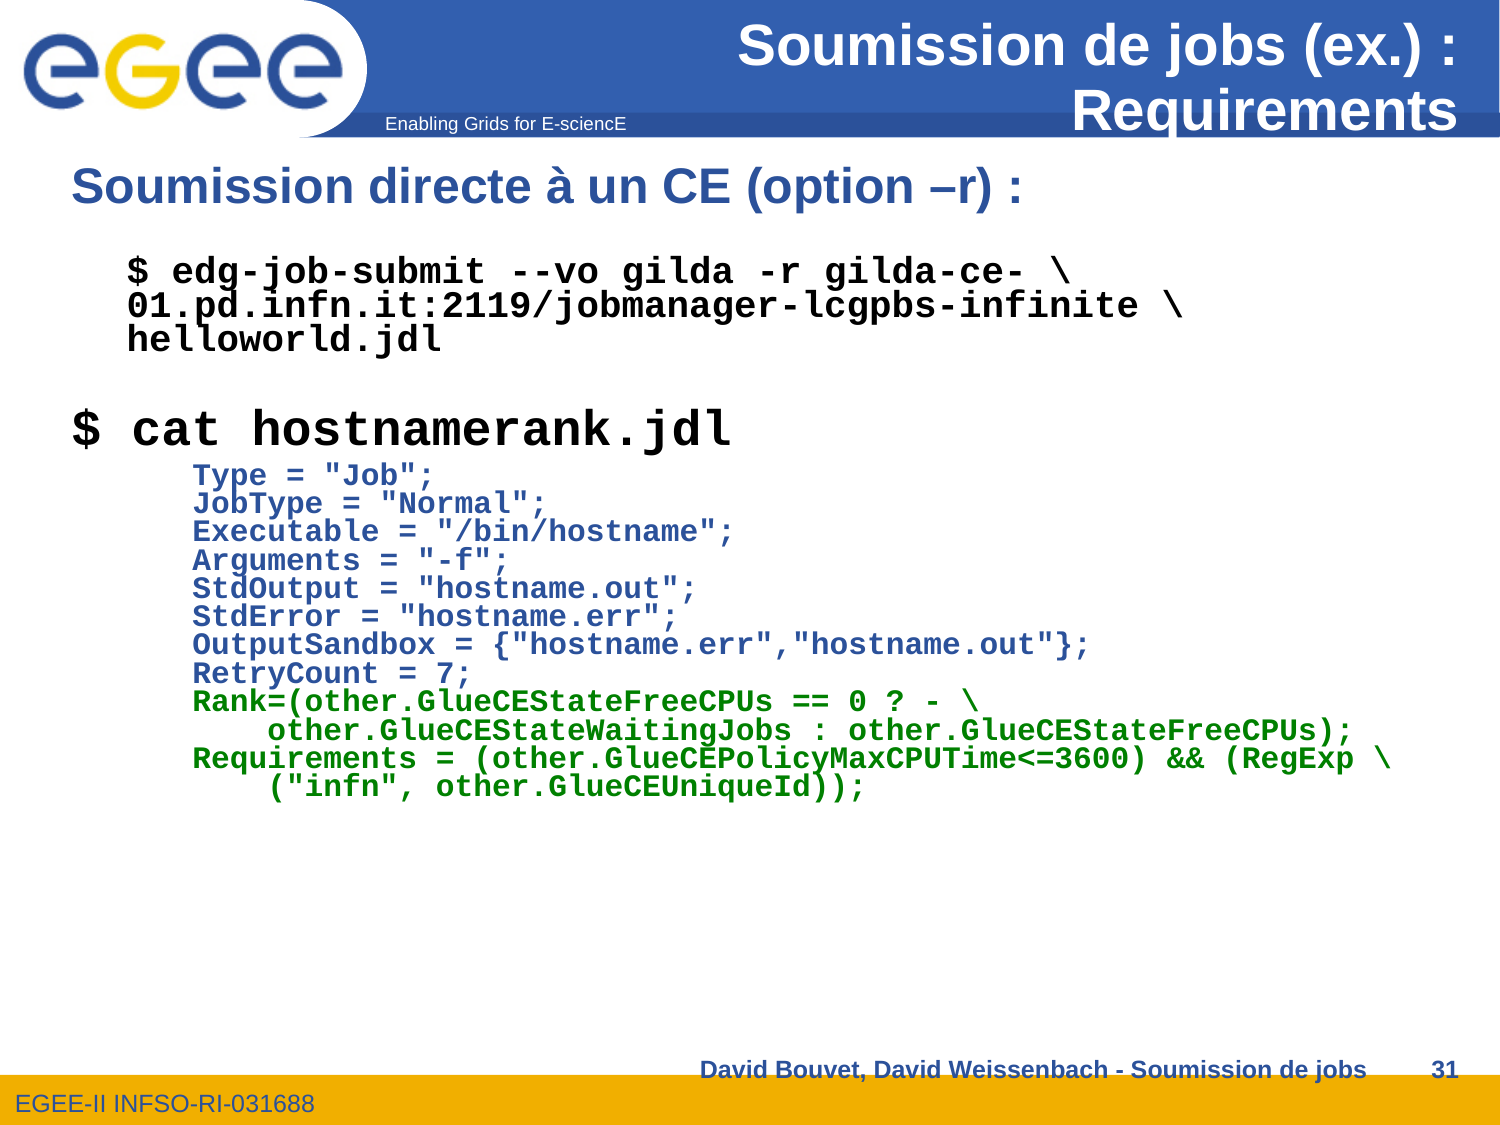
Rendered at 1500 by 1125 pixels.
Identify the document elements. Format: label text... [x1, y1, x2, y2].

list Soumission directe à un CE (option –r) : $ edg-job-submit --vo gilda -r gilda-ce- \ 01.pd.infn.it:2119/jobmanager-lcgpbs-infinite \ helloworld.jdl $ cat hostnamerank.jdl Type = "Job"; JobType = "Normal"; Executable = "/bin/hostname"; Arguments = "-f"; StdOutput = "hostname.out"; StdError = "hostname.err"; OutputSandbox = {"hostname.err","hostname.out"}; RetryCount = 7; Rank=(other.GlueCEStateFreeCPUs == 0 ? - \ other.GlueCEStateWaitingJobs : other.GlueCEStateFreeCPUs); Requirements = (other.GlueCEPolicyMaxCPUTime<=3600) && (RegExp \ ("infn", other.GlueCEUniqueId)); [56, 159, 1466, 1051]
picture [18, 30, 349, 112]
title Soumission de jobs (ex.) : Requirements [369, 0, 1475, 174]
